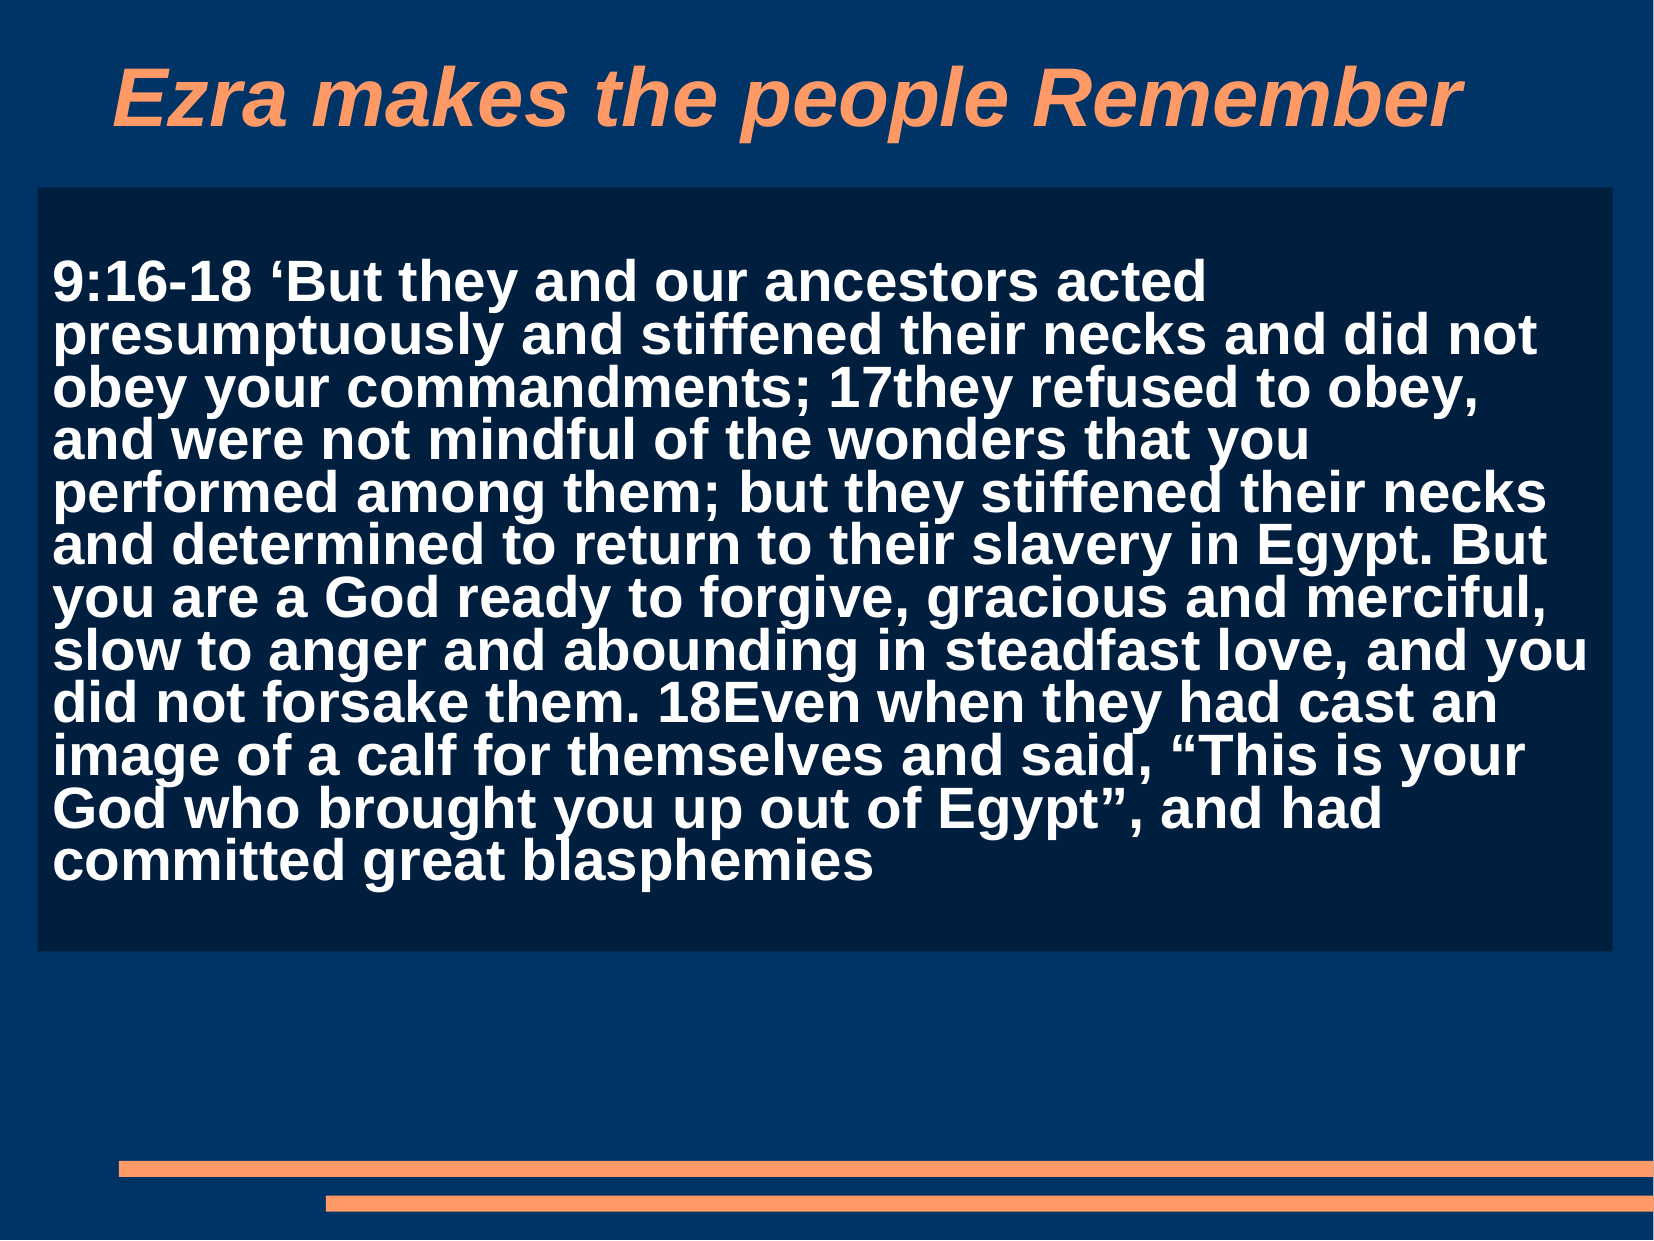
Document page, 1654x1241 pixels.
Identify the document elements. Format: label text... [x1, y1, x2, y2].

text_box 9:16-18 ‘But they and our ancestors acted presumptuously and stiffened their necks and did not obey your commandments; 17they refused to obey, and were not mindful of the wonders that you performed among them; but they stiffened their necks and determined to return to their slavery in Egypt. But you are a God ready to forgive, gracious and merciful, slow to anger and abounding in steadfast love, and you did not forsake them. 18Even when they had cast an image of a calf for themselves and said, “This is your God who brought you up out of Egypt”, and had committed great blasphemies [37, 187, 1613, 952]
title Ezra makes the people Remember [112, 0, 1525, 187]
